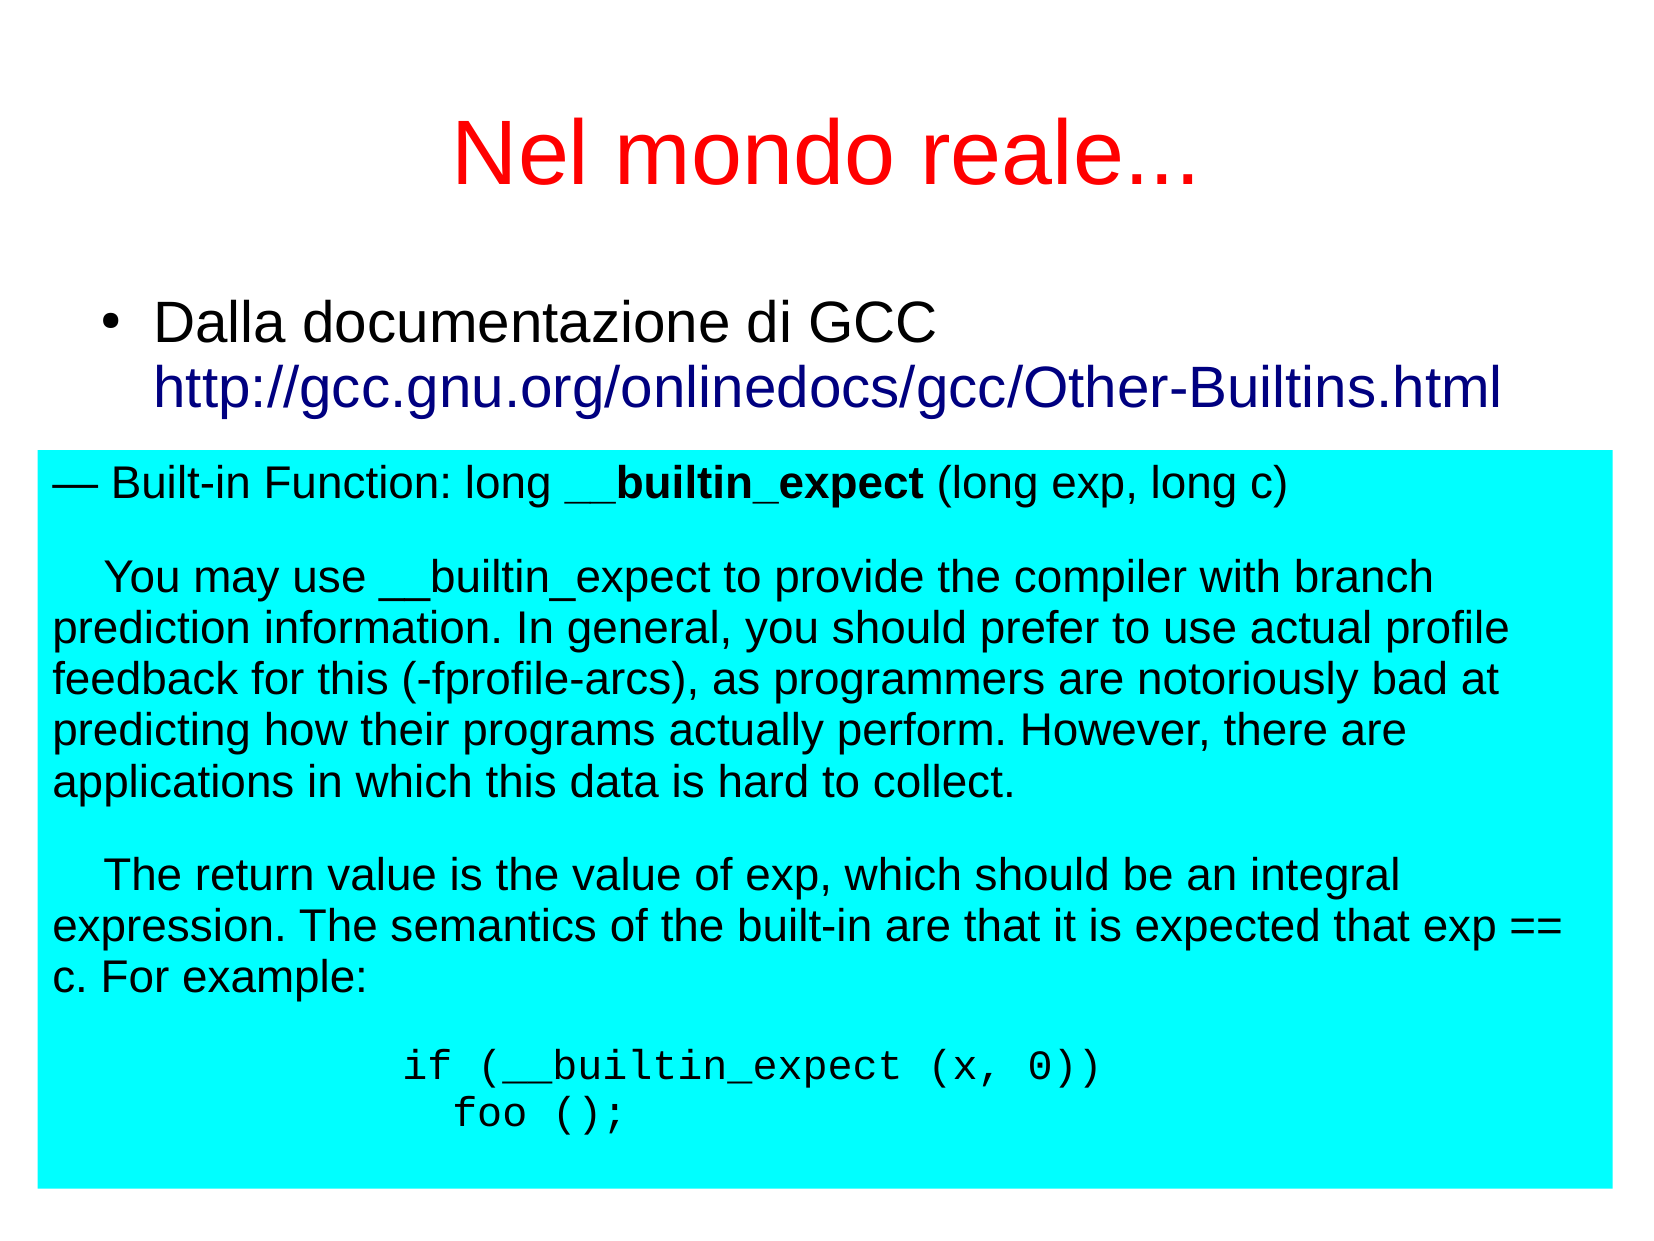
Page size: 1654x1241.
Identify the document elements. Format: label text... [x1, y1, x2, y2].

list Dalla documentazione di GCC http://gcc.gnu.org/onlinedocs/gcc/Other-Builtins.html [82, 290, 1571, 450]
text_box — Built-in Function: long __builtin_expect (long exp, long c) You may use __builtin_expect to provide the compiler with branch prediction information. In general, you should prefer to use actual profile feedback for this (-fprofile-arcs), as programmers are notoriously bad at predicting how their programs actually perform. However, there are applications in which this data is hard to collect. The return value is the value of exp, which should be an integral expression. The semantics of the built-in are that it is expected that exp == c. For example: if (__builtin_expect (x, 0)) foo (); [37, 450, 1613, 1189]
title Nel mondo reale... [82, 49, 1571, 257]
